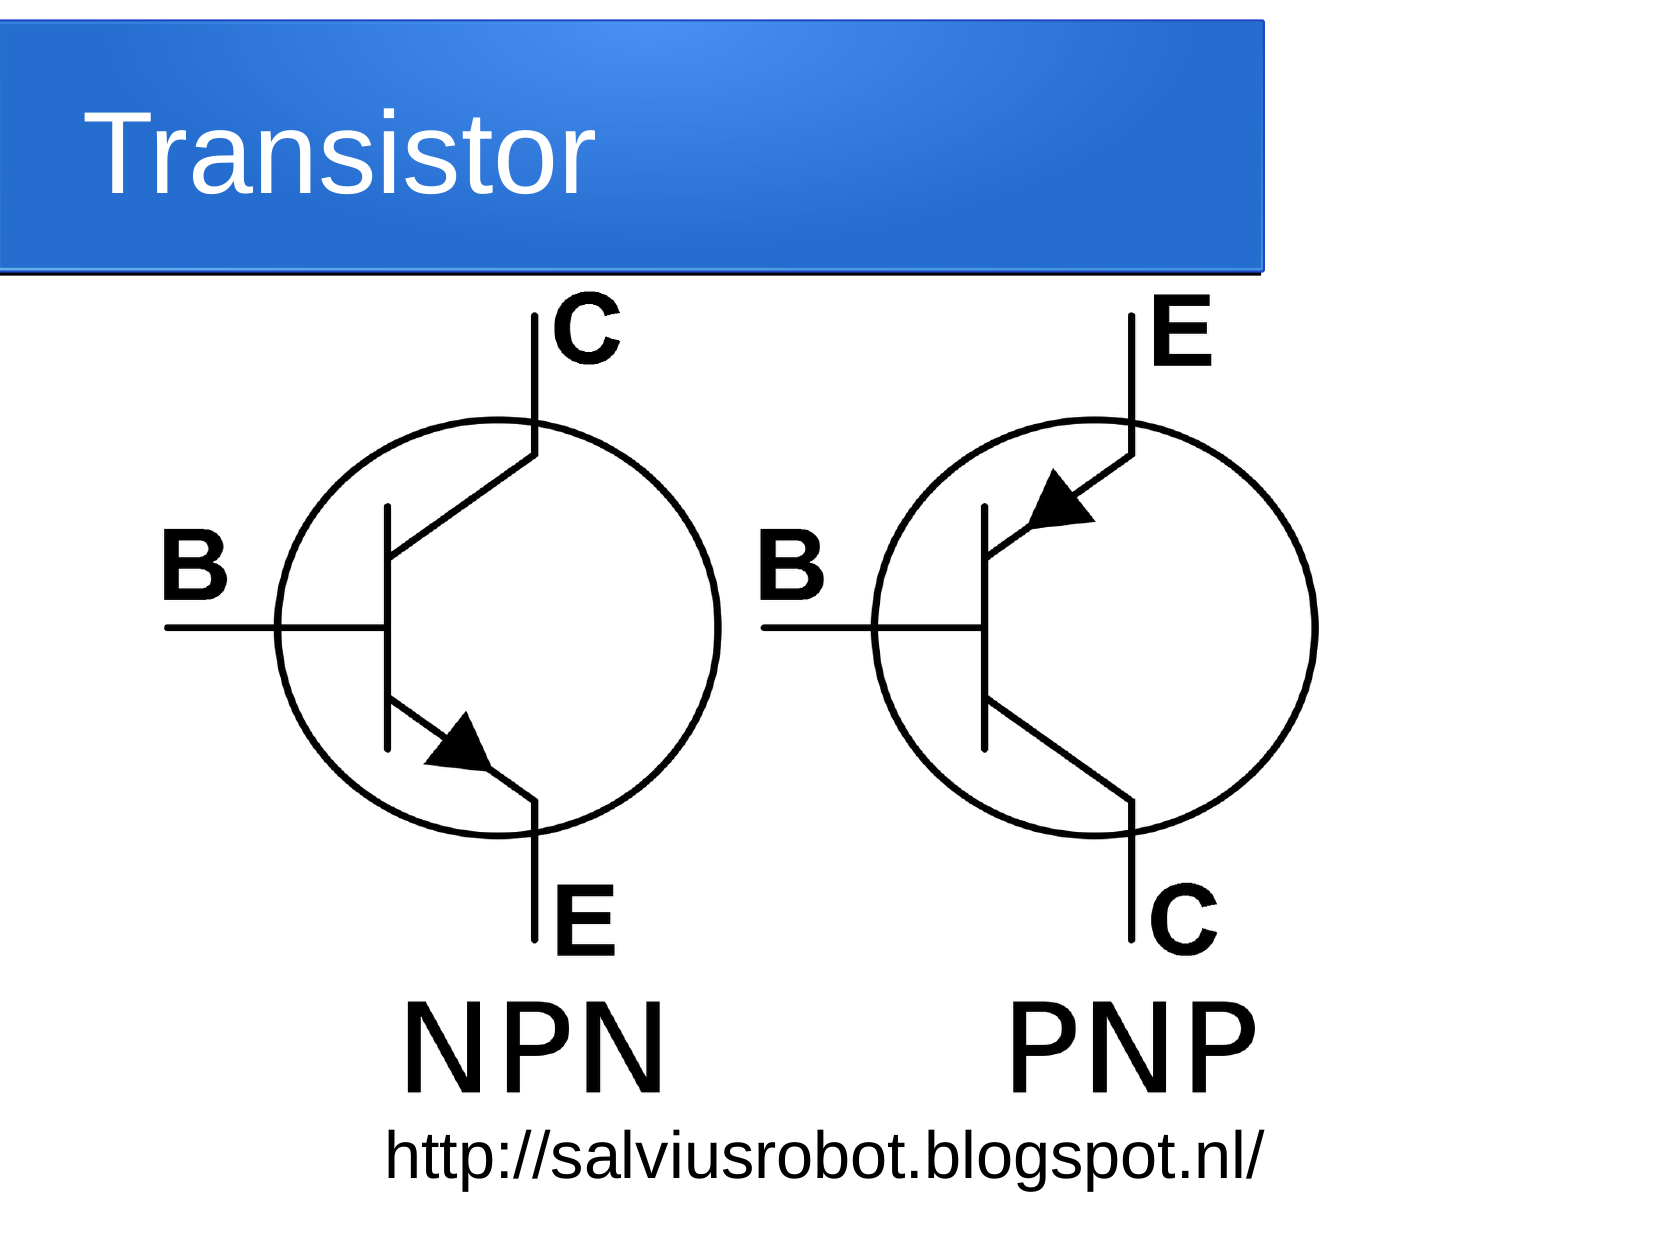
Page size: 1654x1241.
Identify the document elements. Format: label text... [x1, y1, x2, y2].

picture [118, 269, 1366, 1101]
title Transistor [82, 49, 1250, 257]
subtitle http://salviusrobot.blogspot.nl/ [30, 1095, 1621, 1216]
